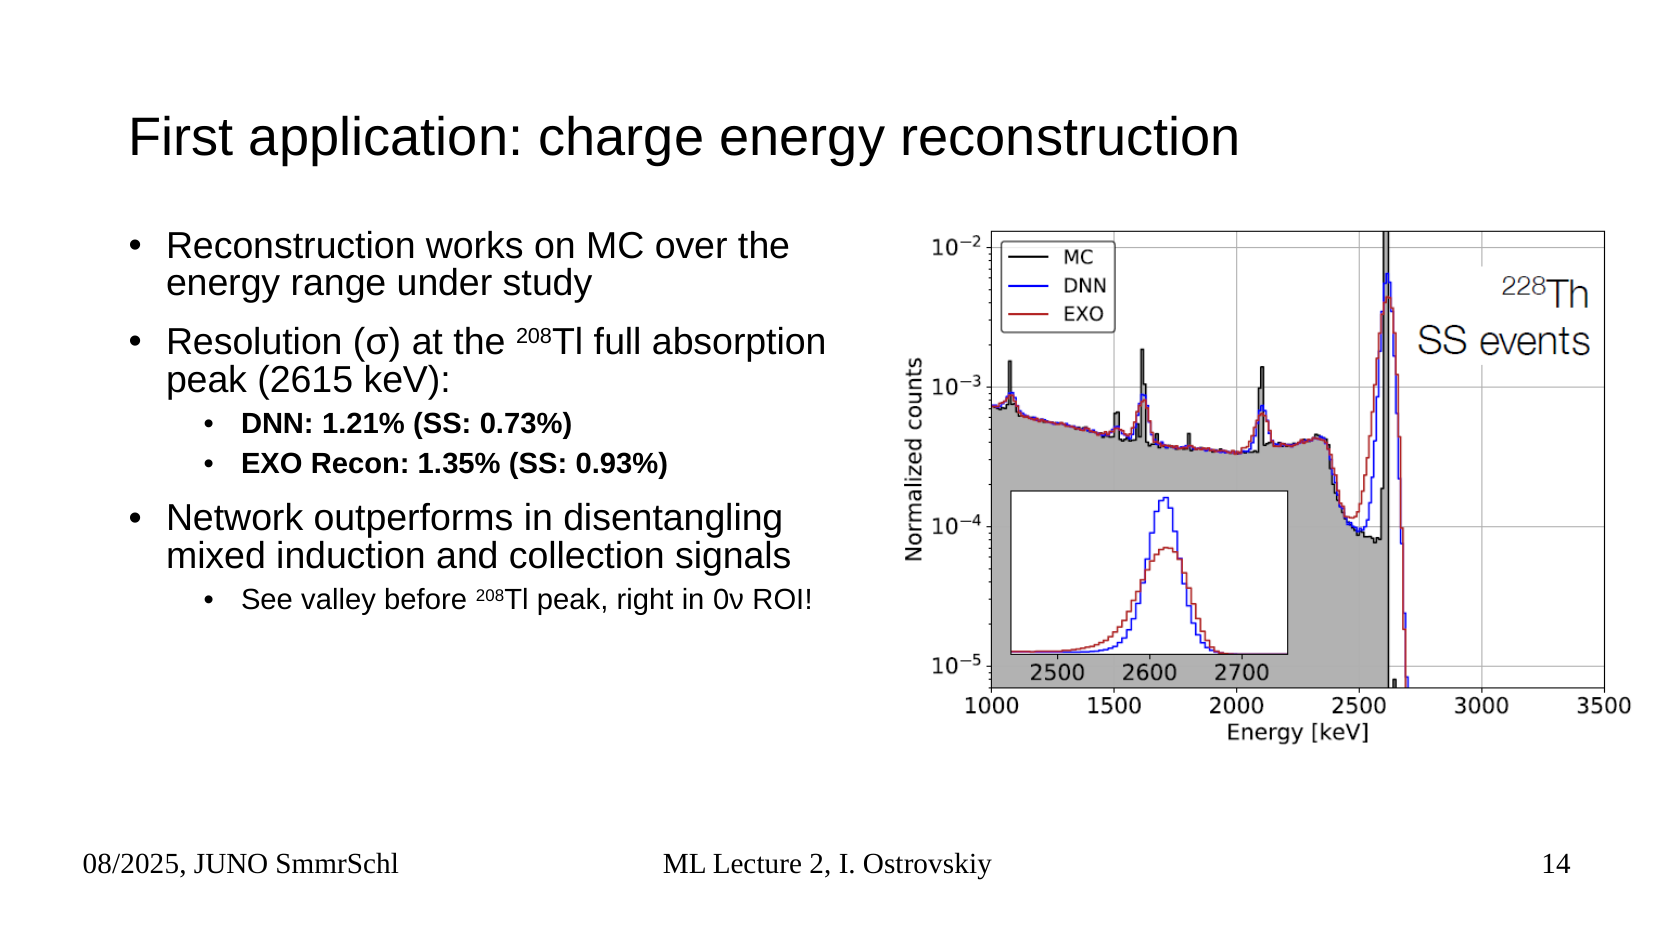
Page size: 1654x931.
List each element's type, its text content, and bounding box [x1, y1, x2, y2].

picture [890, 220, 1654, 747]
title First application: charge energy reconstruction [113, 49, 1540, 220]
list Reconstruction works on MC over the energy range under study Resolution (σ) at the 208Tl full absorption peak (2615 keV): DNN: 1.21% (SS: 0.73%) EXO Recon: 1.35% (SS: 0.93%) Network outperforms in disentangling mixed induction and collection signals See valley before 208Tl peak, right in 0ν ROI! [113, 220, 896, 799]
